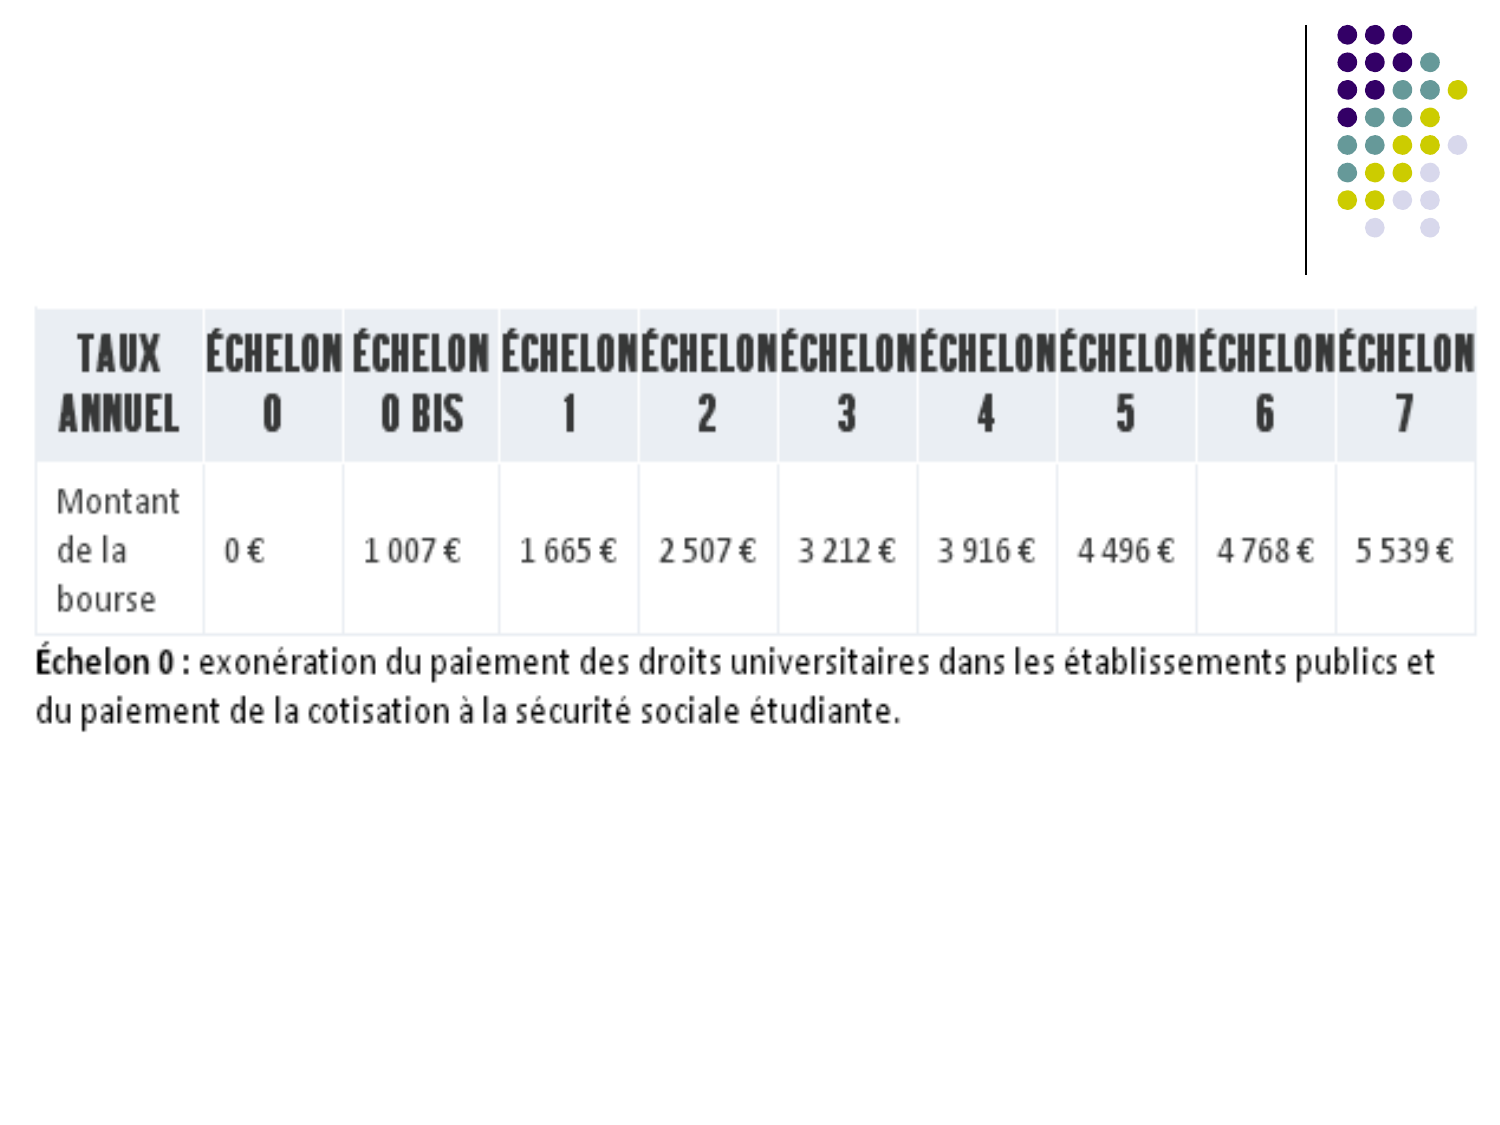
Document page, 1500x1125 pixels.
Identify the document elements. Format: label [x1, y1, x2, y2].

picture [26, 291, 1500, 773]
